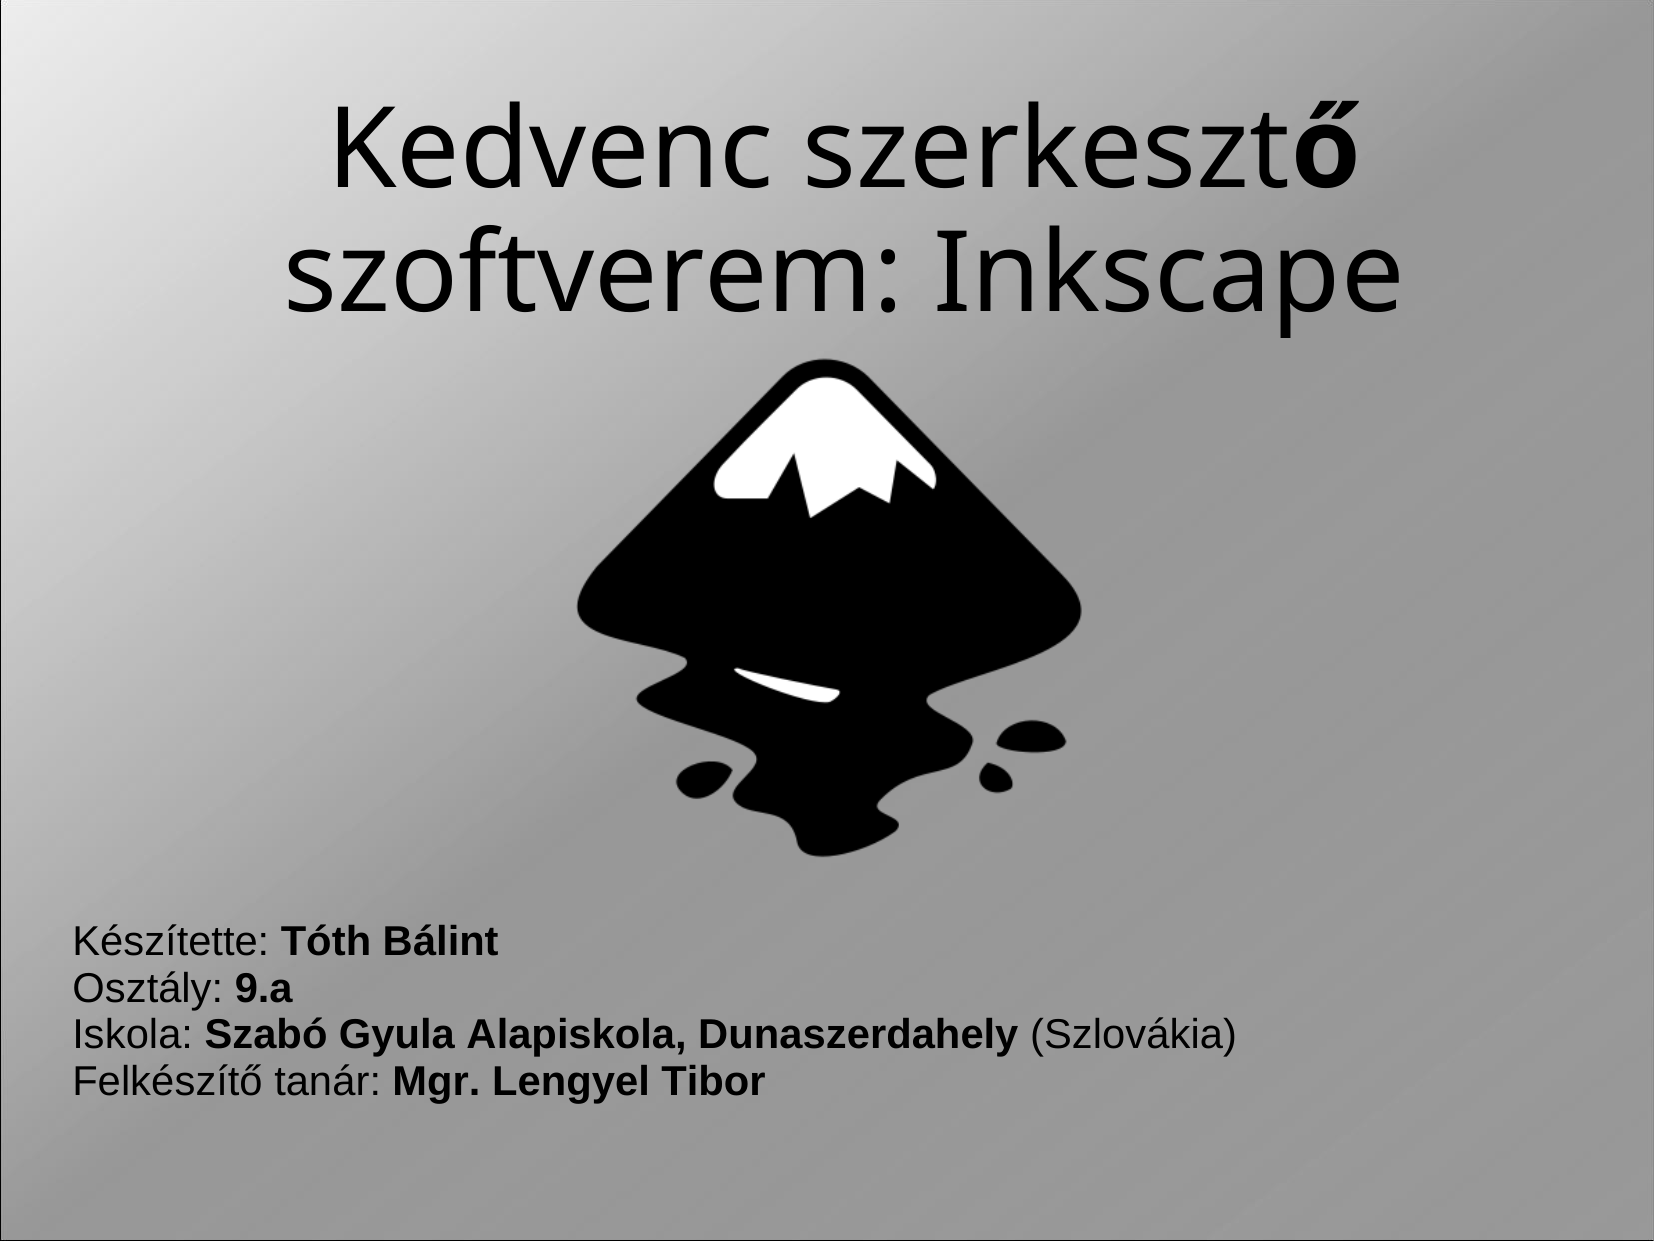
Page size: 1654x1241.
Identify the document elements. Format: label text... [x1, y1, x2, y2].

text_box Készítette: Tóth Bálint Osztály: 9.a Iskola: Szabó Gyula Alapiskola, Dunaszerdahely (Szlovákia) Felkészítő tanár: Mgr. Lengyel Tibor [72, 910, 1561, 1111]
picture [0, 0, 1654, 1241]
title Kedvenc szerkesztő szoftverem: Inkscape [100, 104, 1589, 312]
